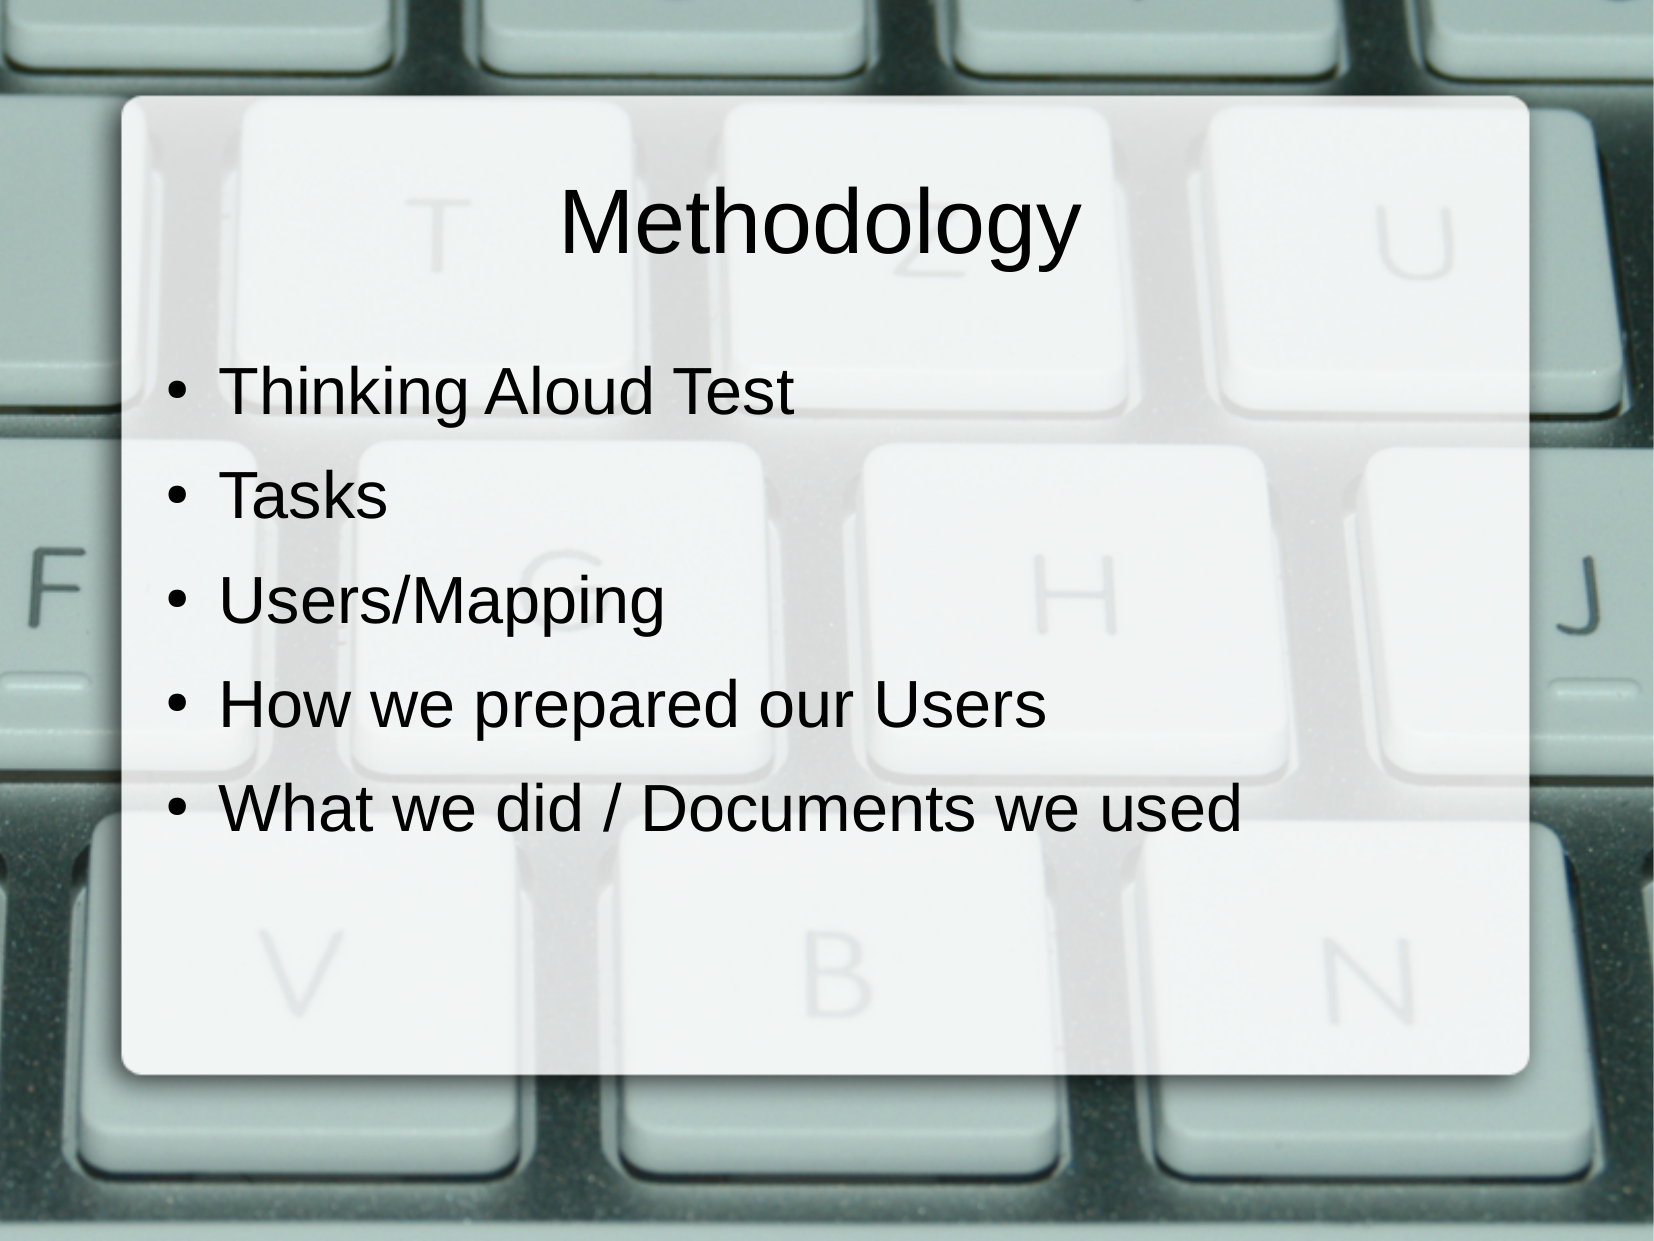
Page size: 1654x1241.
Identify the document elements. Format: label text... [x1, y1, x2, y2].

list Thinking Aloud Test Tasks Users/Mapping How we prepared our Users What we did / Documents we used [147, 354, 1506, 1159]
picture [0, 0, 1654, 1241]
title Methodology [135, 117, 1506, 325]
